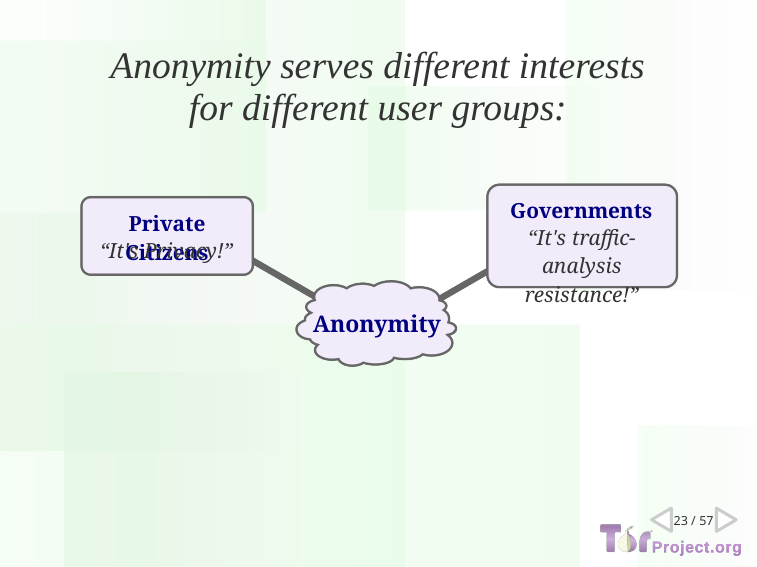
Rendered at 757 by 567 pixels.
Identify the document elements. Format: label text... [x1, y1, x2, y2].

text_box “It's Privacy!” [83, 228, 250, 269]
text_box Governments [487, 189, 676, 215]
text_box Anonymity [297, 300, 457, 343]
text_box “It's traffic-analysis resistance!” [483, 215, 680, 281]
text_box Anonymity serves different interests for different user groups: [69, 37, 687, 136]
picture [0, 0, 757, 567]
text_box Private Citizens [81, 201, 253, 242]
